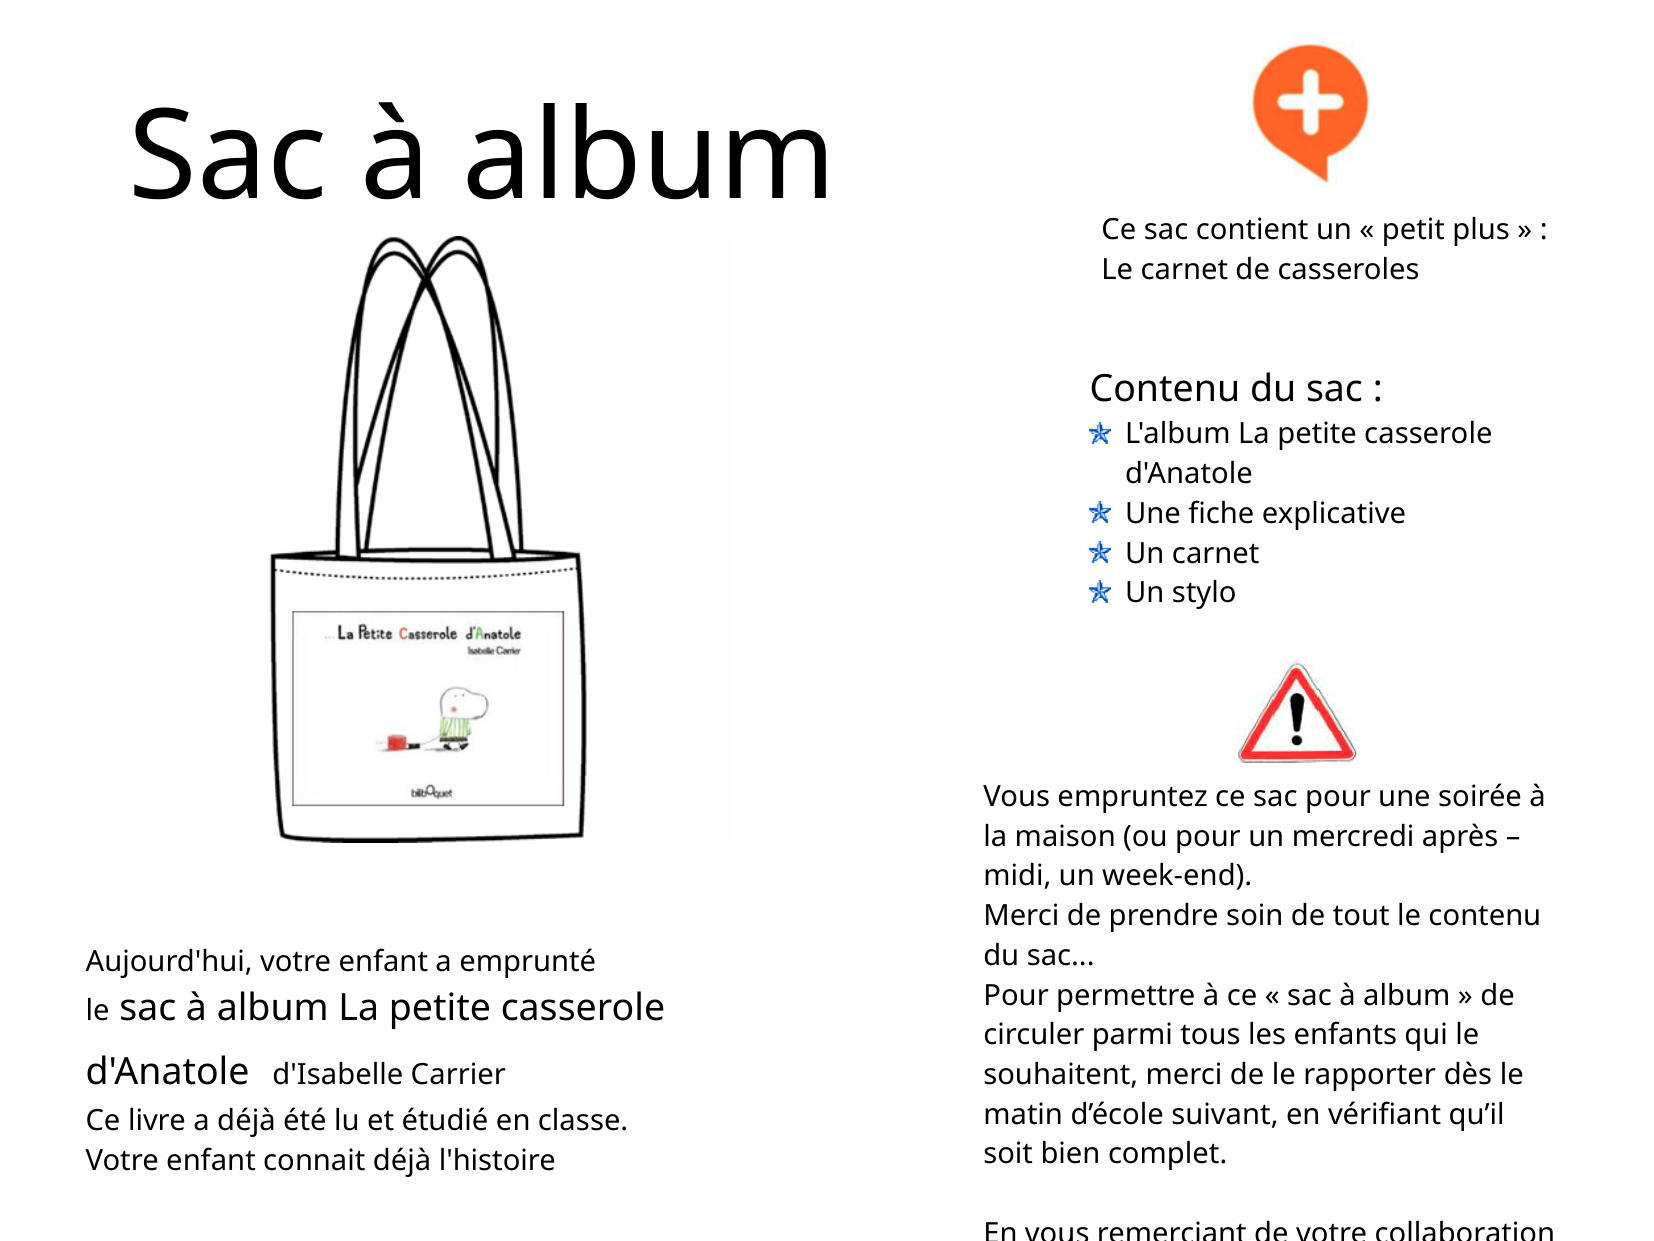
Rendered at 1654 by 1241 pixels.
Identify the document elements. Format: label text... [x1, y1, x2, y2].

text_box Aujourd'hui, votre enfant a emprunté le sac à album La petite casserole d'Anatole d'Isabelle Carrier Ce livre a déjà été lu et étudié en classe. Votre enfant connait déjà l'histoire [70, 933, 804, 1228]
text_box Ce sac contient un « petit plus » : Le carnet de casseroles [1086, 200, 1571, 354]
picture [125, 236, 733, 843]
picture [1228, 35, 1383, 189]
picture [1228, 649, 1364, 772]
text_box Sac à album [106, 35, 898, 379]
text_box Contenu du sac : L'album La petite casserole d'Anatole Une fiche explicative Un carnet Un stylo [1074, 354, 1607, 762]
text_box Vous empruntez ce sac pour une soirée à la maison (ou pour un mercredi après – midi, un week-end). Merci de prendre soin de tout le contenu du sac... Pour permettre à ce « sac à album » de circuler parmi tous les enfants qui le souhaitent, merci de le rapporter dès le matin d’école suivant, en vérifiant qu’il soit bien complet. En vous remerciant de votre collaboration [968, 767, 1571, 1143]
